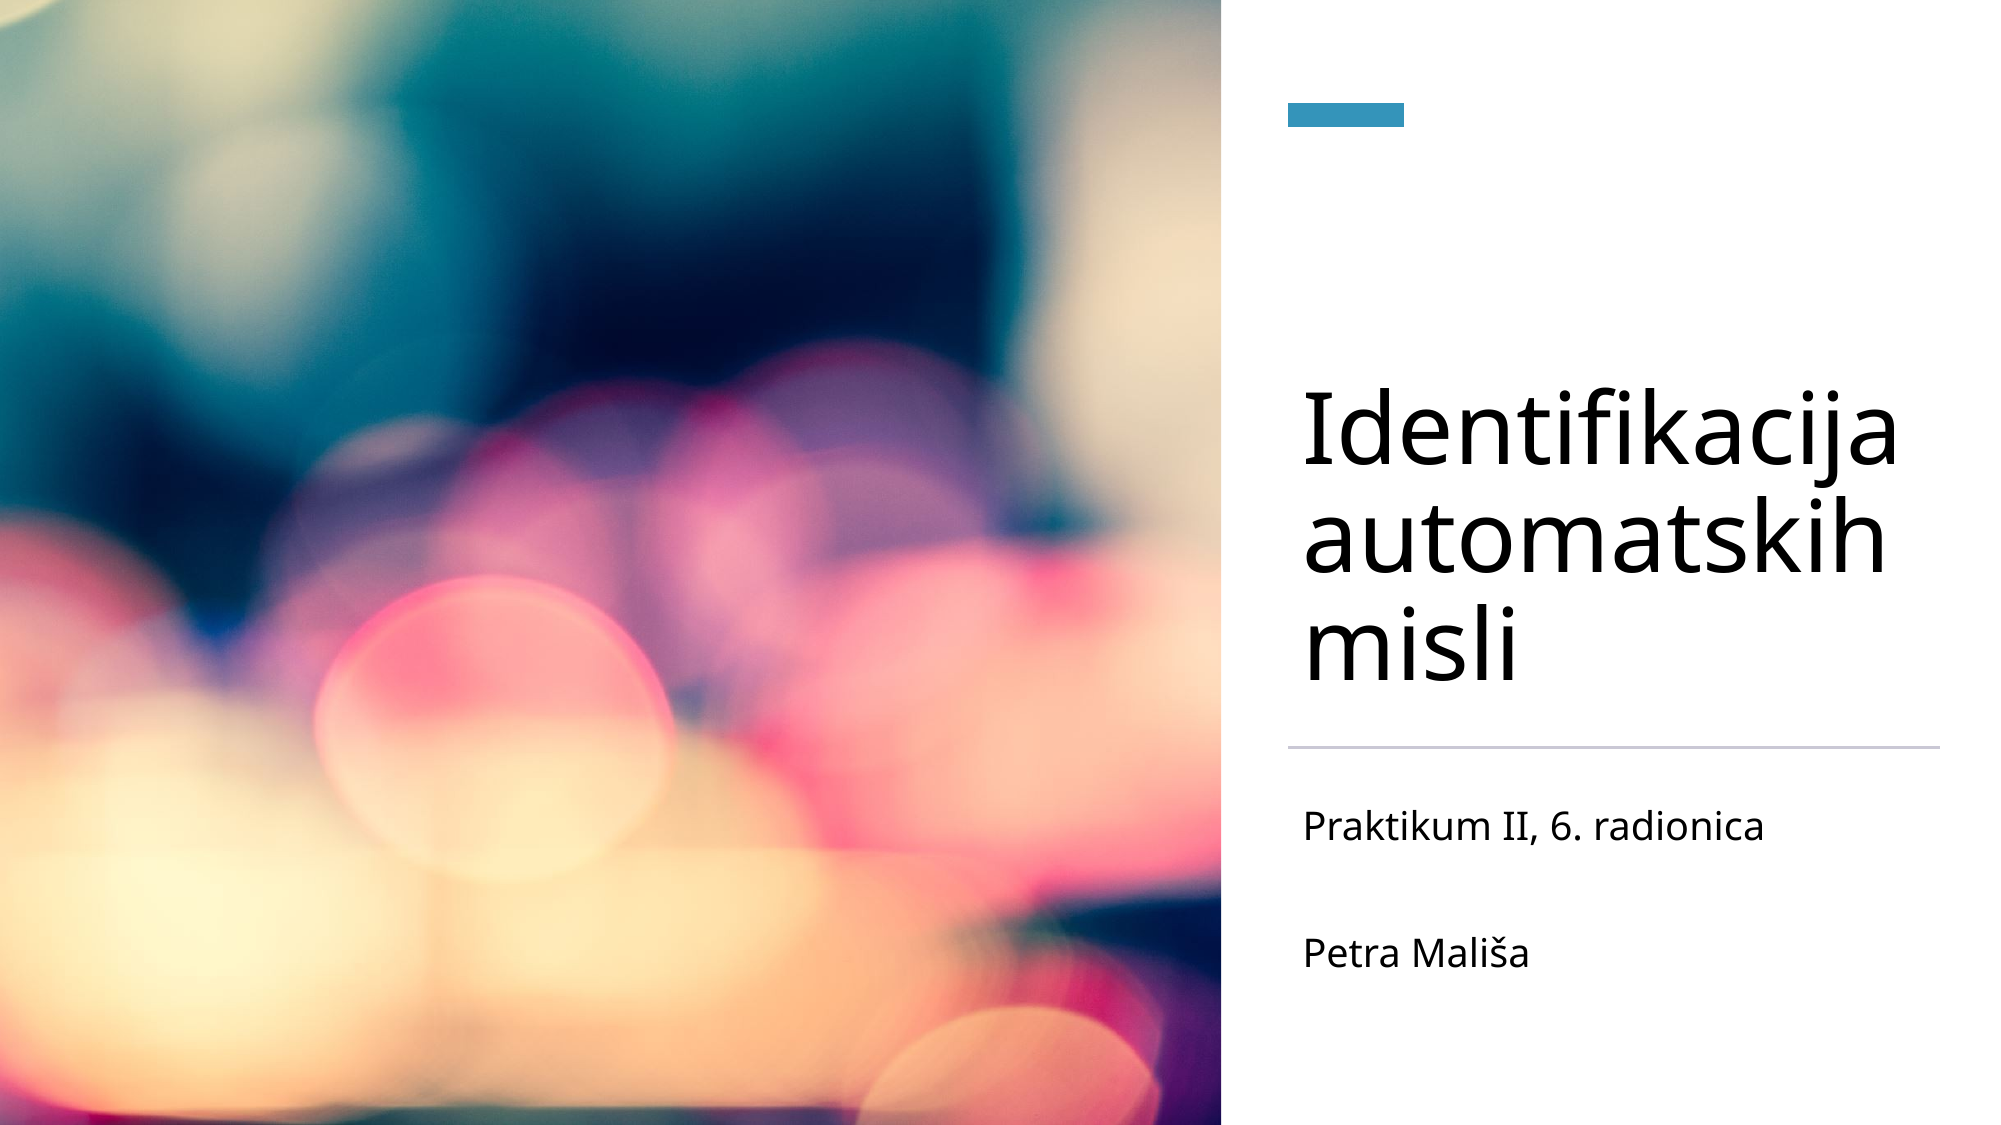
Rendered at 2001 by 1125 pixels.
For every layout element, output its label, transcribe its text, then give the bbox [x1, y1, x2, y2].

picture [158, 345, 166, 350]
subtitle Praktikum II, 6. radionica Petra Mališa [1287, 799, 1941, 998]
picture [0, 0, 1222, 1125]
text_box [1222, 0, 2000, 1125]
title Identifikacija automatskih misli [1287, 184, 1941, 710]
